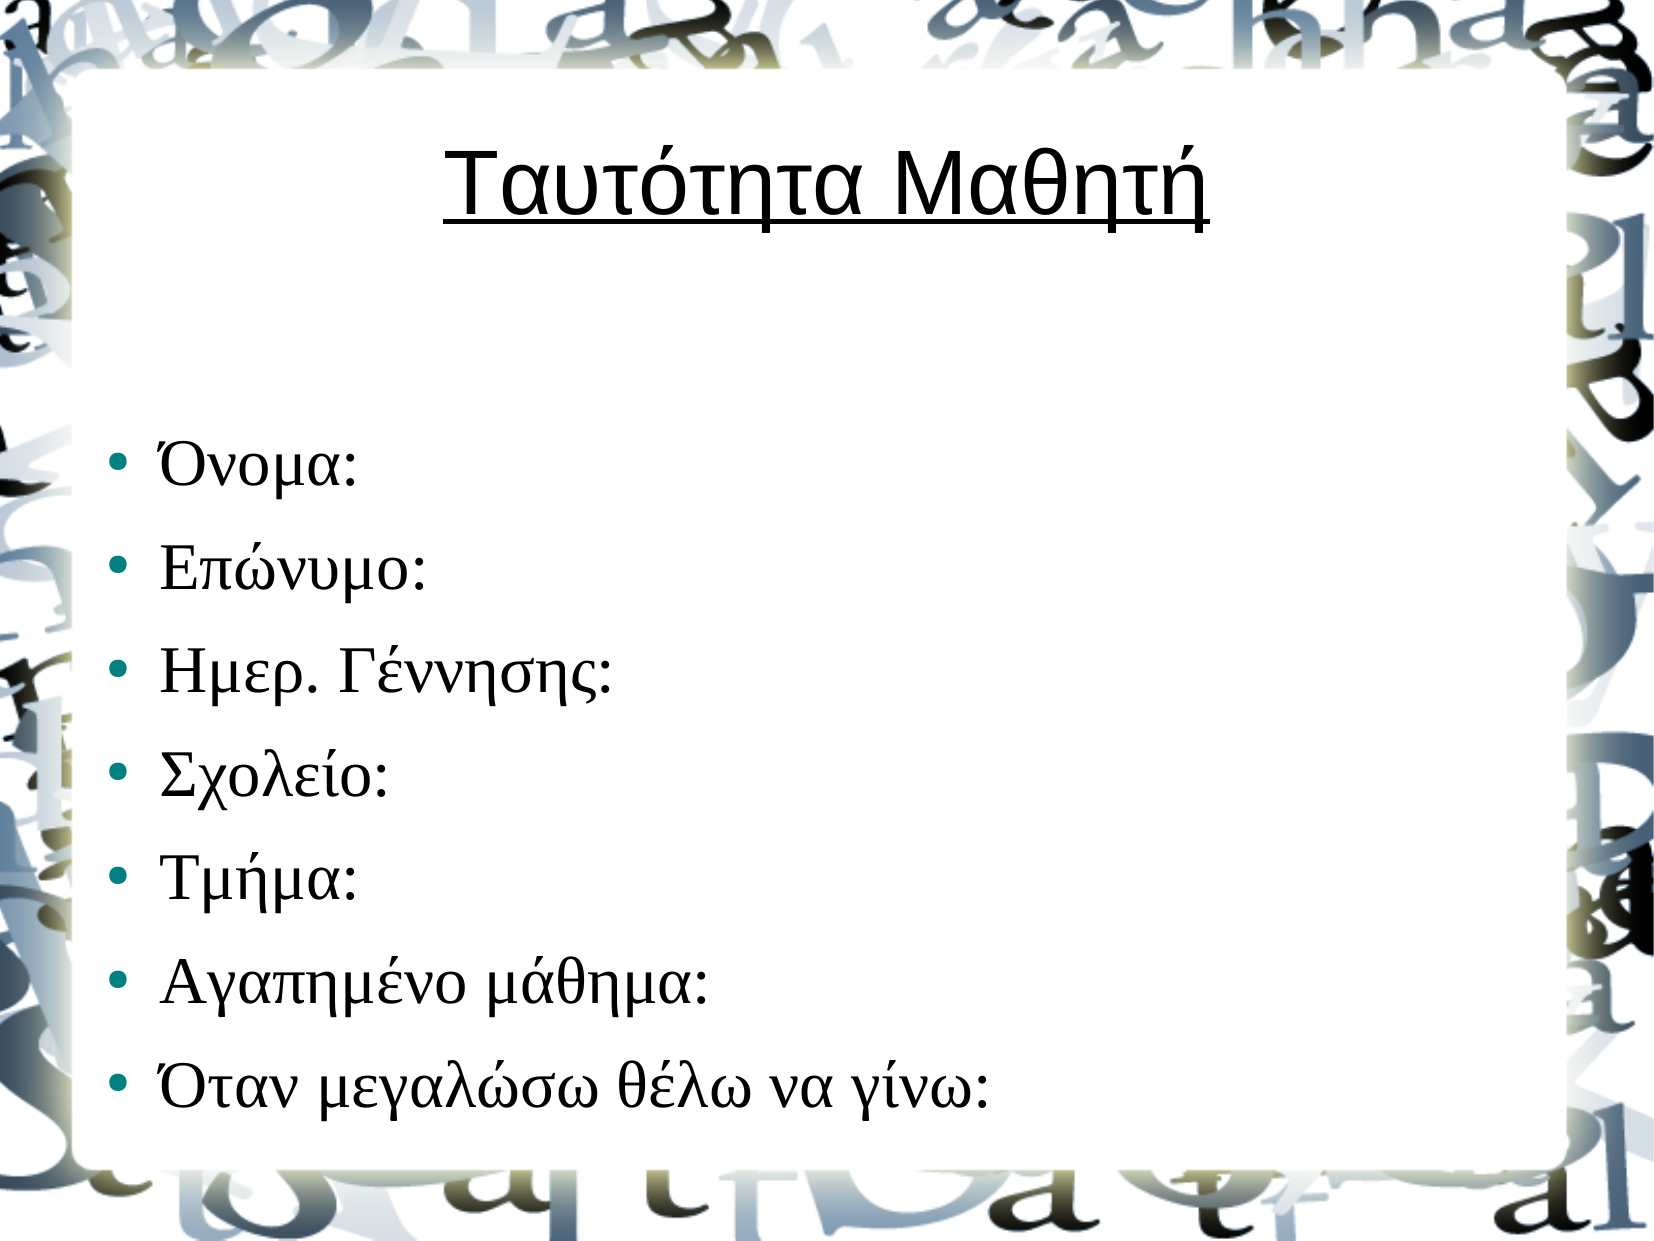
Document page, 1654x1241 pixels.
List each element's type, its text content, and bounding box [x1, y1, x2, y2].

list Όνομα: Επώνυμο: Ημερ. Γέννησης: Σχολείο: Τμήμα: Αγαπημένο μάθημα: Όταν μεγαλώσω θέλω να γίνω: [88, 426, 1531, 1140]
title Ταυτότητα Μαθητή [82, 78, 1571, 287]
picture [0, 0, 1654, 1241]
